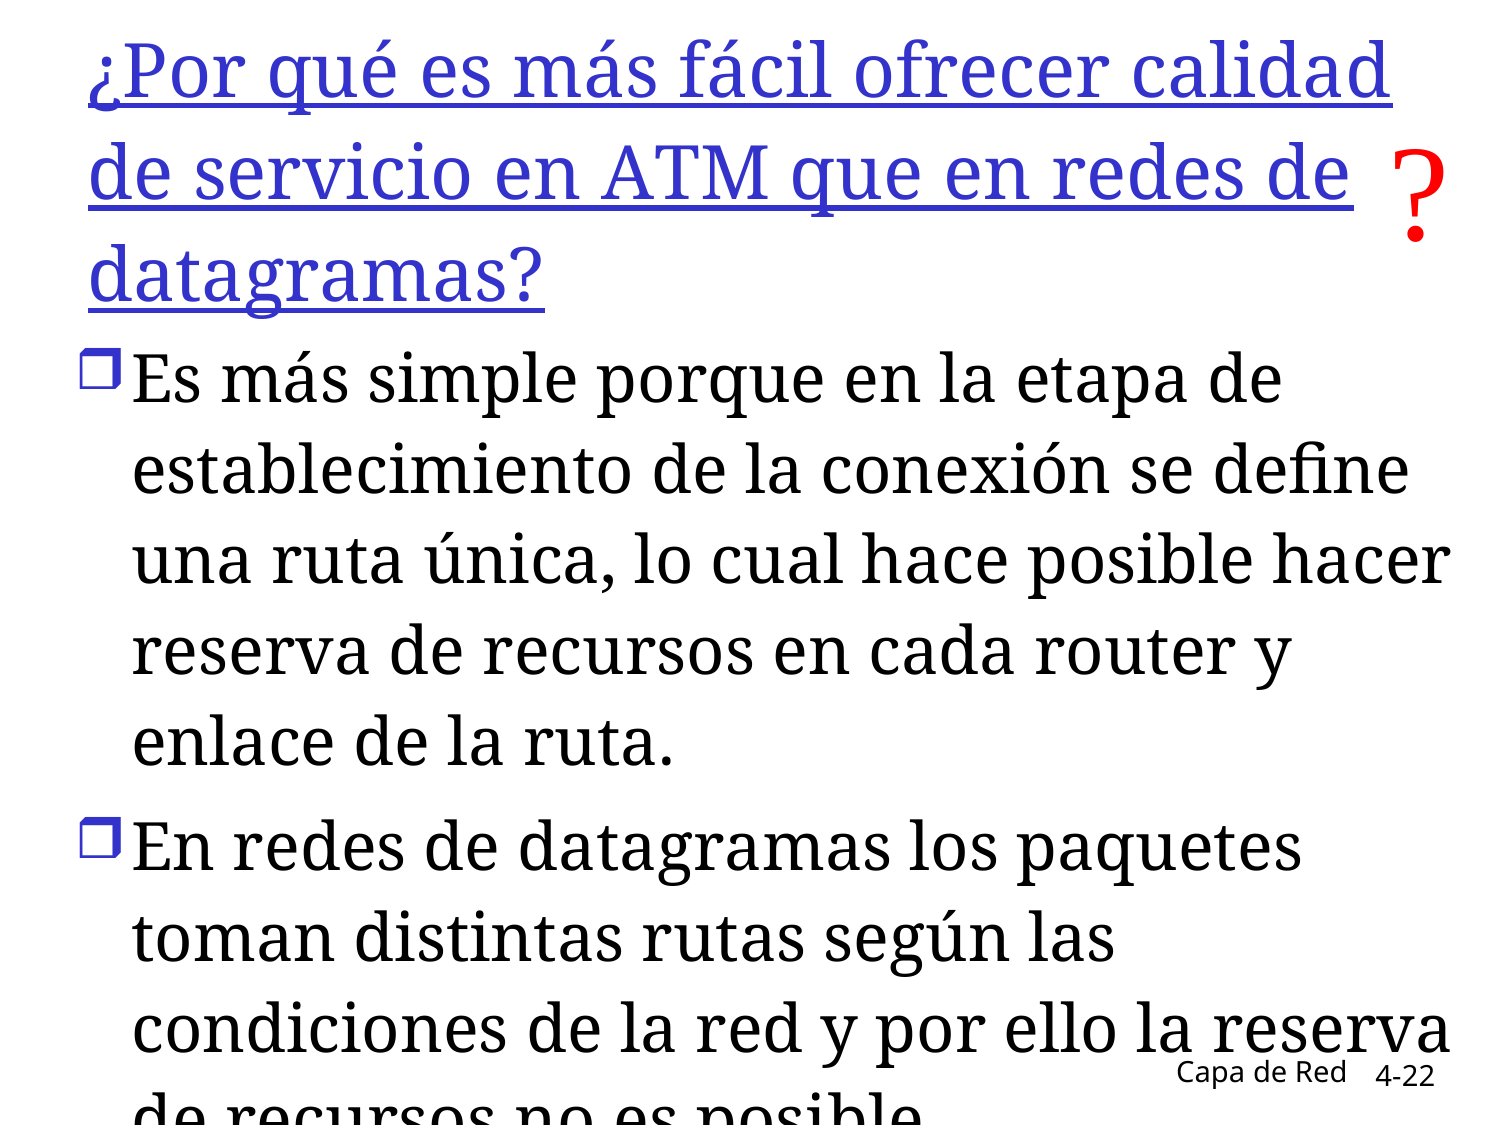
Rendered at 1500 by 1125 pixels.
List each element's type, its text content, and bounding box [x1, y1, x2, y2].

list Es más simple porque en la etapa de establecimiento de la conexión se define una ruta única, lo cual hace posible hacer reserva de recursos en cada router y enlace de la ruta. En redes de datagramas los paquetes toman distintas rutas según las condiciones de la red y por ello la reserva de recursos no es posible. [75, 331, 1463, 931]
text_box ? [1373, 95, 1465, 276]
title ¿Por qué es más fácil ofrecer calidad de servicio en ATM que en redes de datagramas? [87, 35, 1426, 306]
